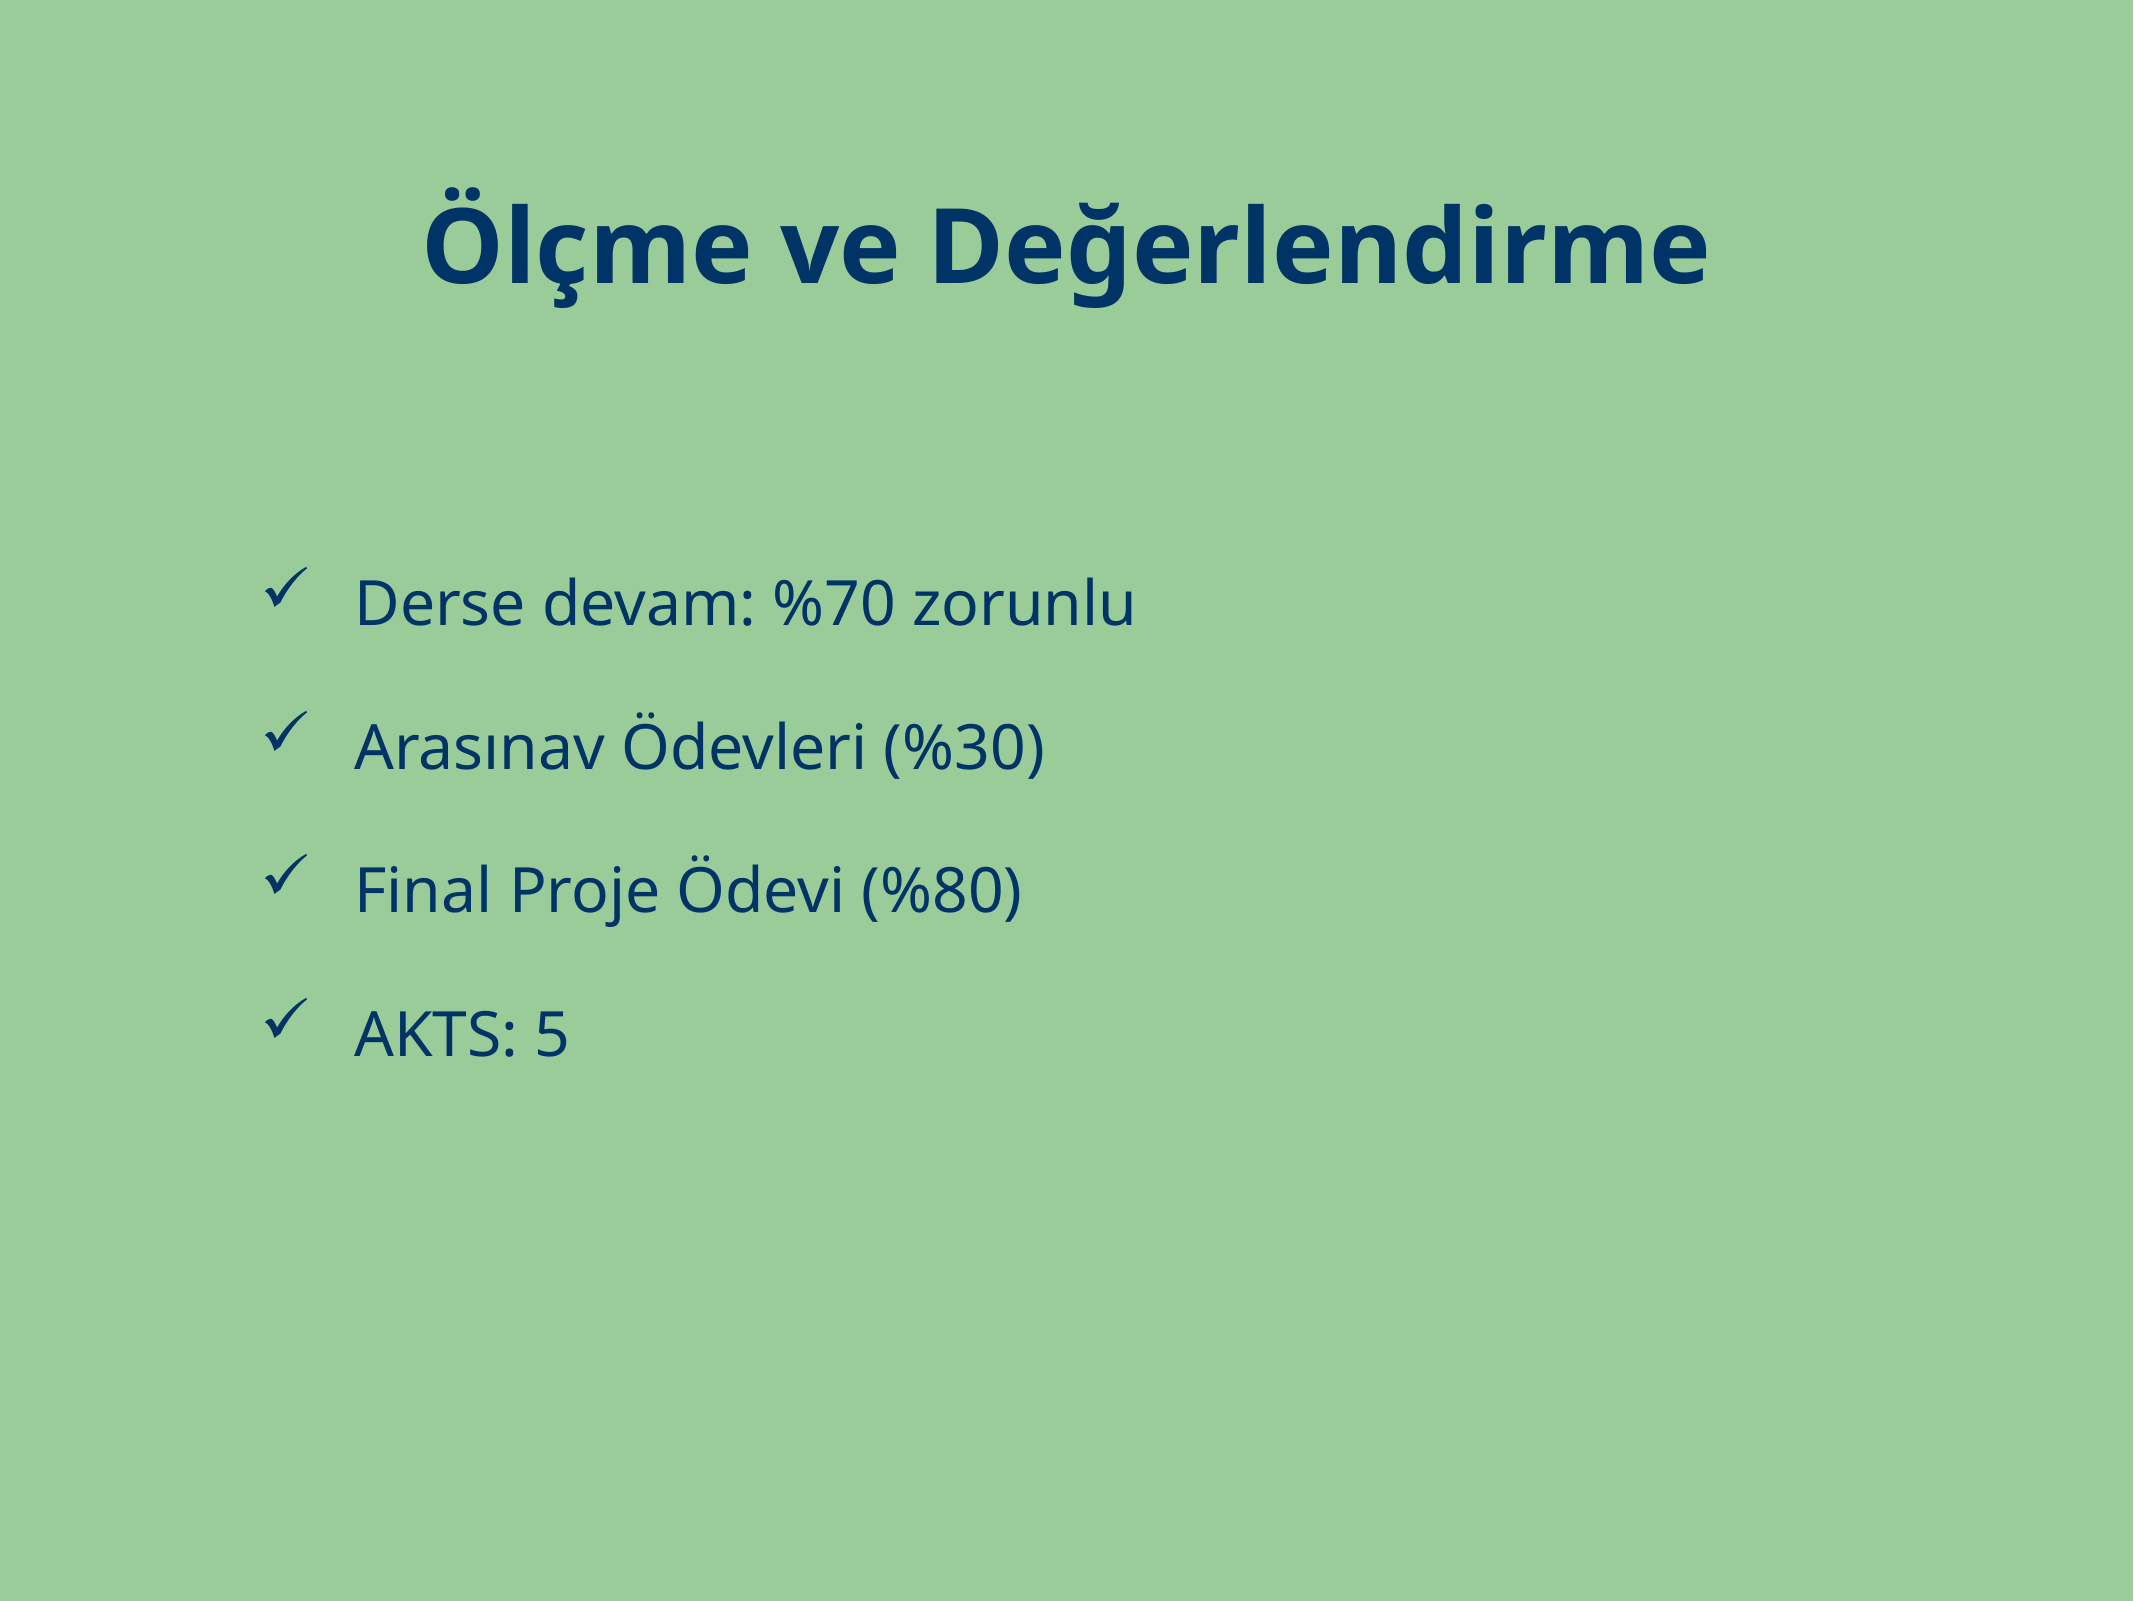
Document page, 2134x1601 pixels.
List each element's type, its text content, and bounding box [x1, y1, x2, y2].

list Derse devam: %70 zorunlu Arasınav Ödevleri (%30) Final Proje Ödevi (%80) AKTS: 5 [208, 338, 1955, 1276]
title Ölçme ve Değerlendirme [208, 41, 1925, 338]
